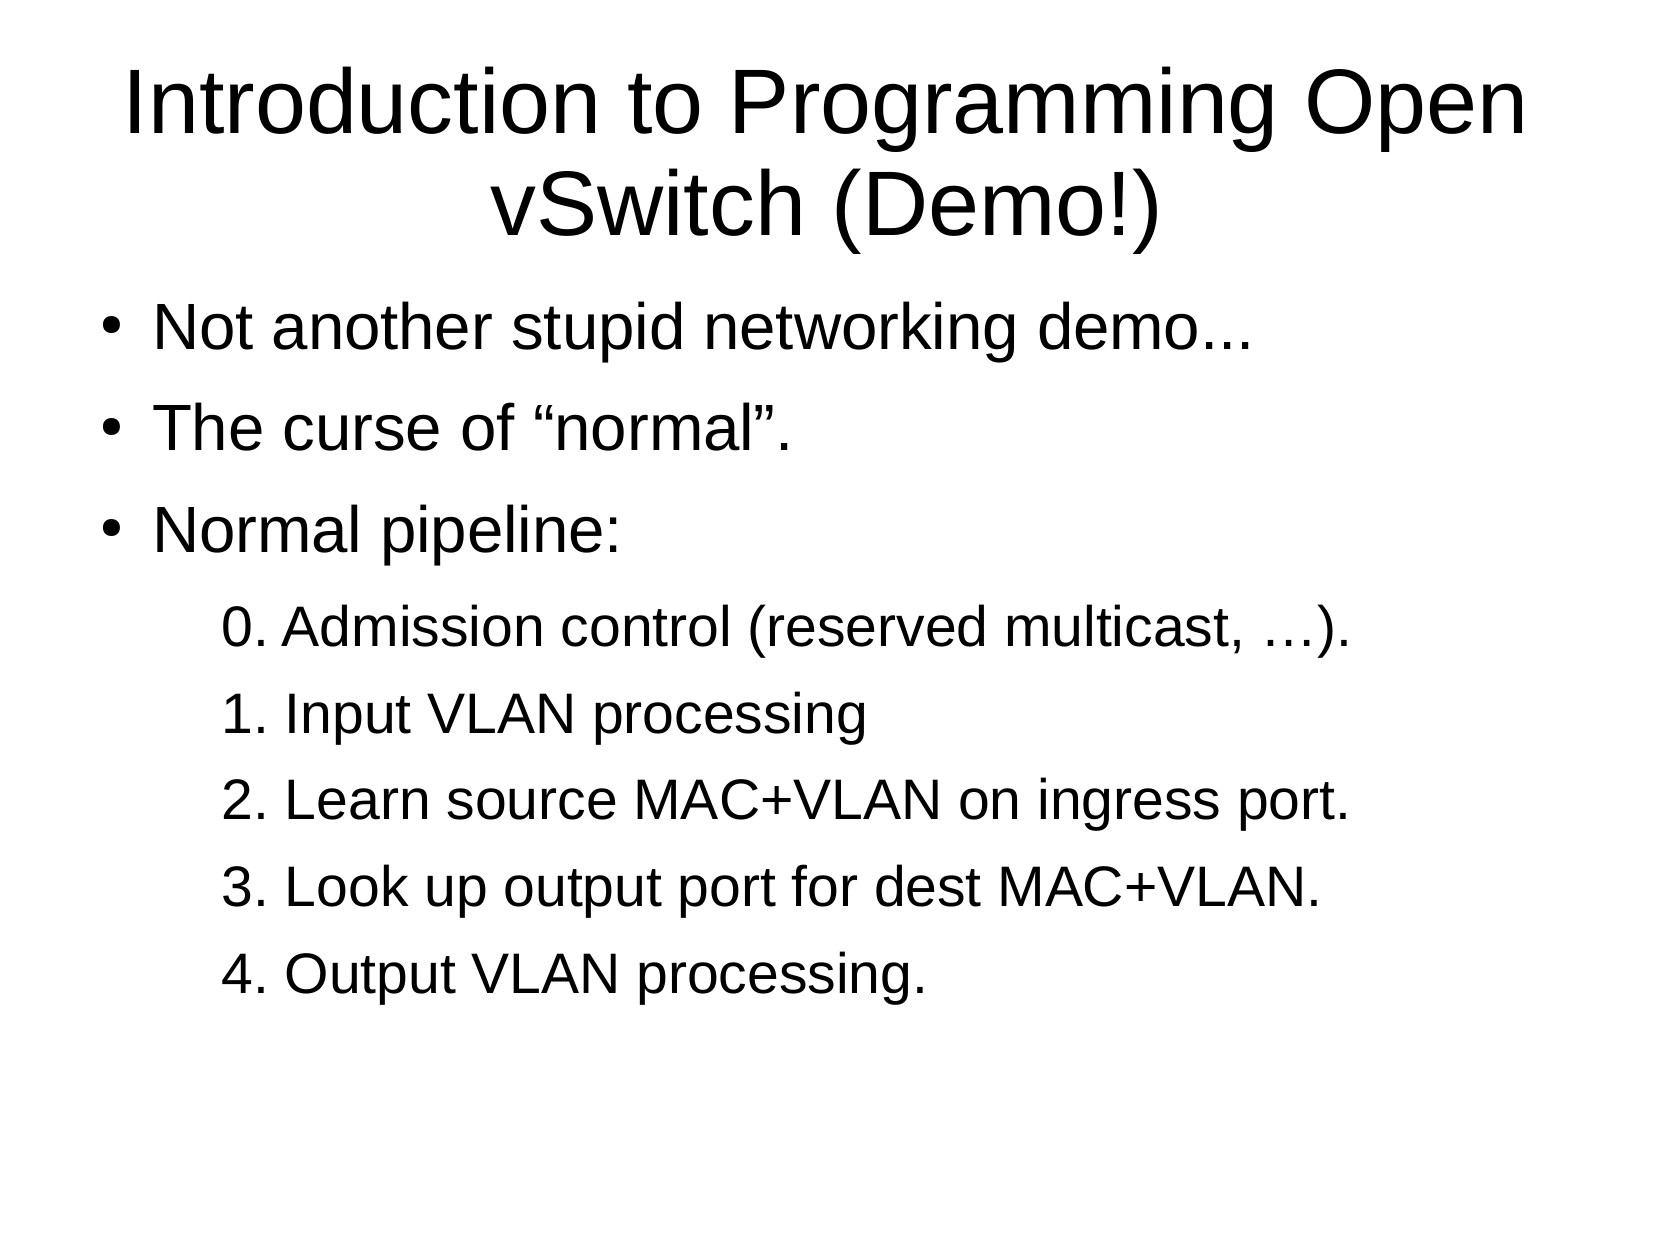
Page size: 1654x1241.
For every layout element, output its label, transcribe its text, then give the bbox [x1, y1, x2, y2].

list Not another stupid networking demo... The curse of “normal”. Normal pipeline: 0. Admission control (reserved multicast, …). 1. Input VLAN processing 2. Learn source MAC+VLAN on ingress port. 3. Look up output port for dest MAC+VLAN. 4. Output VLAN processing. [82, 290, 1538, 1010]
title Introduction to Programming Open vSwitch (Demo!) [82, 49, 1571, 257]
